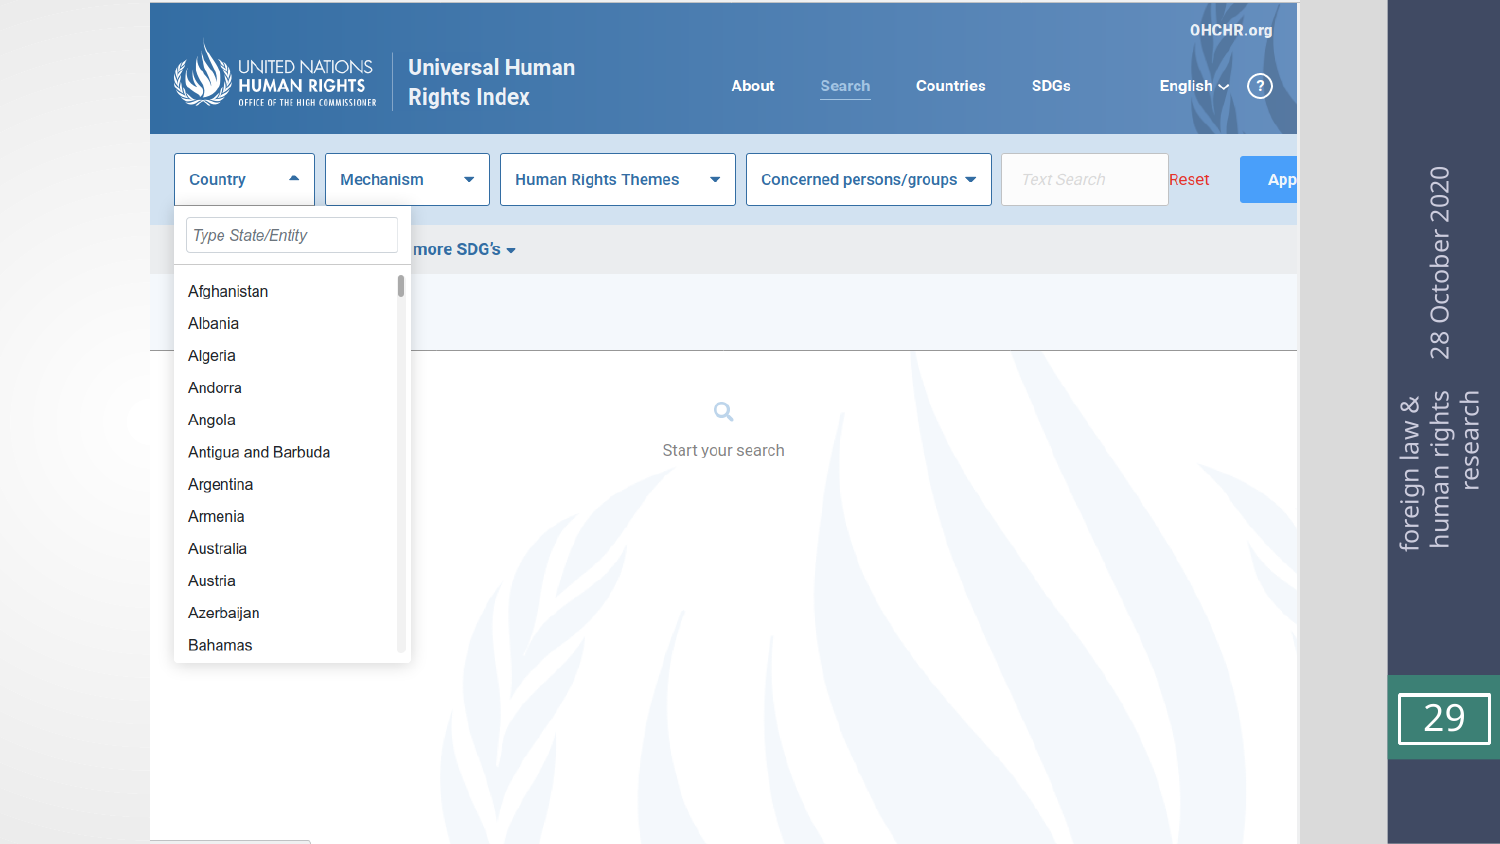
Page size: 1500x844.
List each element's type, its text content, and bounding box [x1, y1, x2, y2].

slide_number 28 October 2020 [1408, 75, 1469, 375]
picture [150, 0, 1300, 844]
footer foreign law & human rights research [1408, 375, 1469, 667]
slide_number <number> [1399, 695, 1490, 744]
